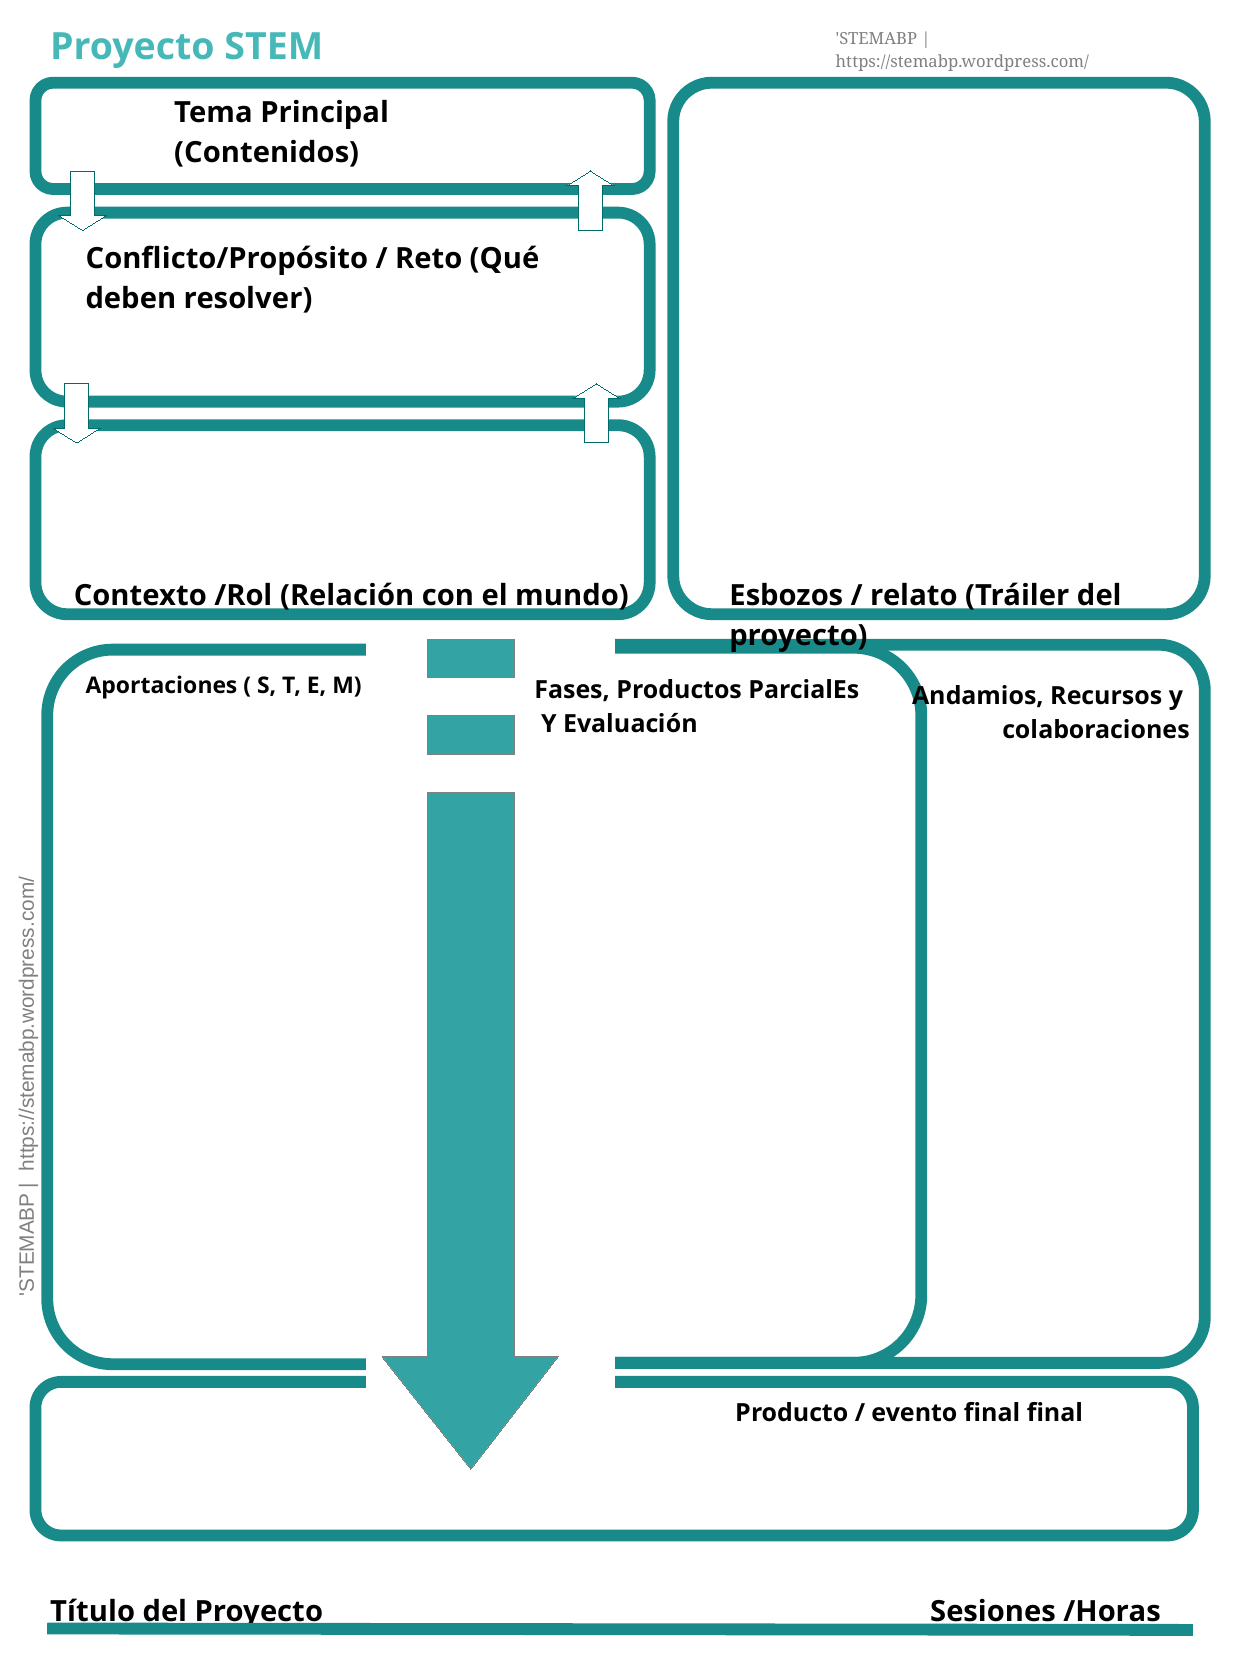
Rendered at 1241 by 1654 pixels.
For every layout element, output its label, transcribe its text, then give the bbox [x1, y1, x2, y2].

text_box [366, 631, 615, 678]
text_box Contexto /Rol (Relación con el mundo) [59, 566, 721, 613]
text_box Título del Proyecto [35, 1582, 532, 1629]
text_box [366, 701, 615, 1470]
text_box Conflicto/Propósito / Reto (Qué deben resolver) [70, 230, 638, 277]
text_box [566, 170, 615, 231]
text_box Sesiones /Horas [915, 1582, 1199, 1629]
text_box 'STEMABP | https://stemabp.wordpress.com/ [7, 496, 48, 1311]
text_box Tema Principal (Contenidos) [159, 84, 550, 130]
text_box Aportaciones ( S, T, E, M) [70, 661, 567, 701]
text_box [58, 171, 107, 230]
text_box Producto / evento final final [720, 1387, 1217, 1430]
text_box [53, 383, 101, 443]
text_box 'STEMABP | https://stemabp.wordpress.com/ [820, 19, 1205, 60]
text_box Proyecto STEM [35, 11, 556, 67]
text_box Fases, Productos ParcialEs Y Evaluación [519, 664, 1016, 733]
text_box Esbozos / relato (Tráiler del proyecto) [721, 566, 1170, 613]
text_box Andamios, Recursos y colaboraciones [850, 670, 1205, 739]
text_box [572, 383, 621, 443]
